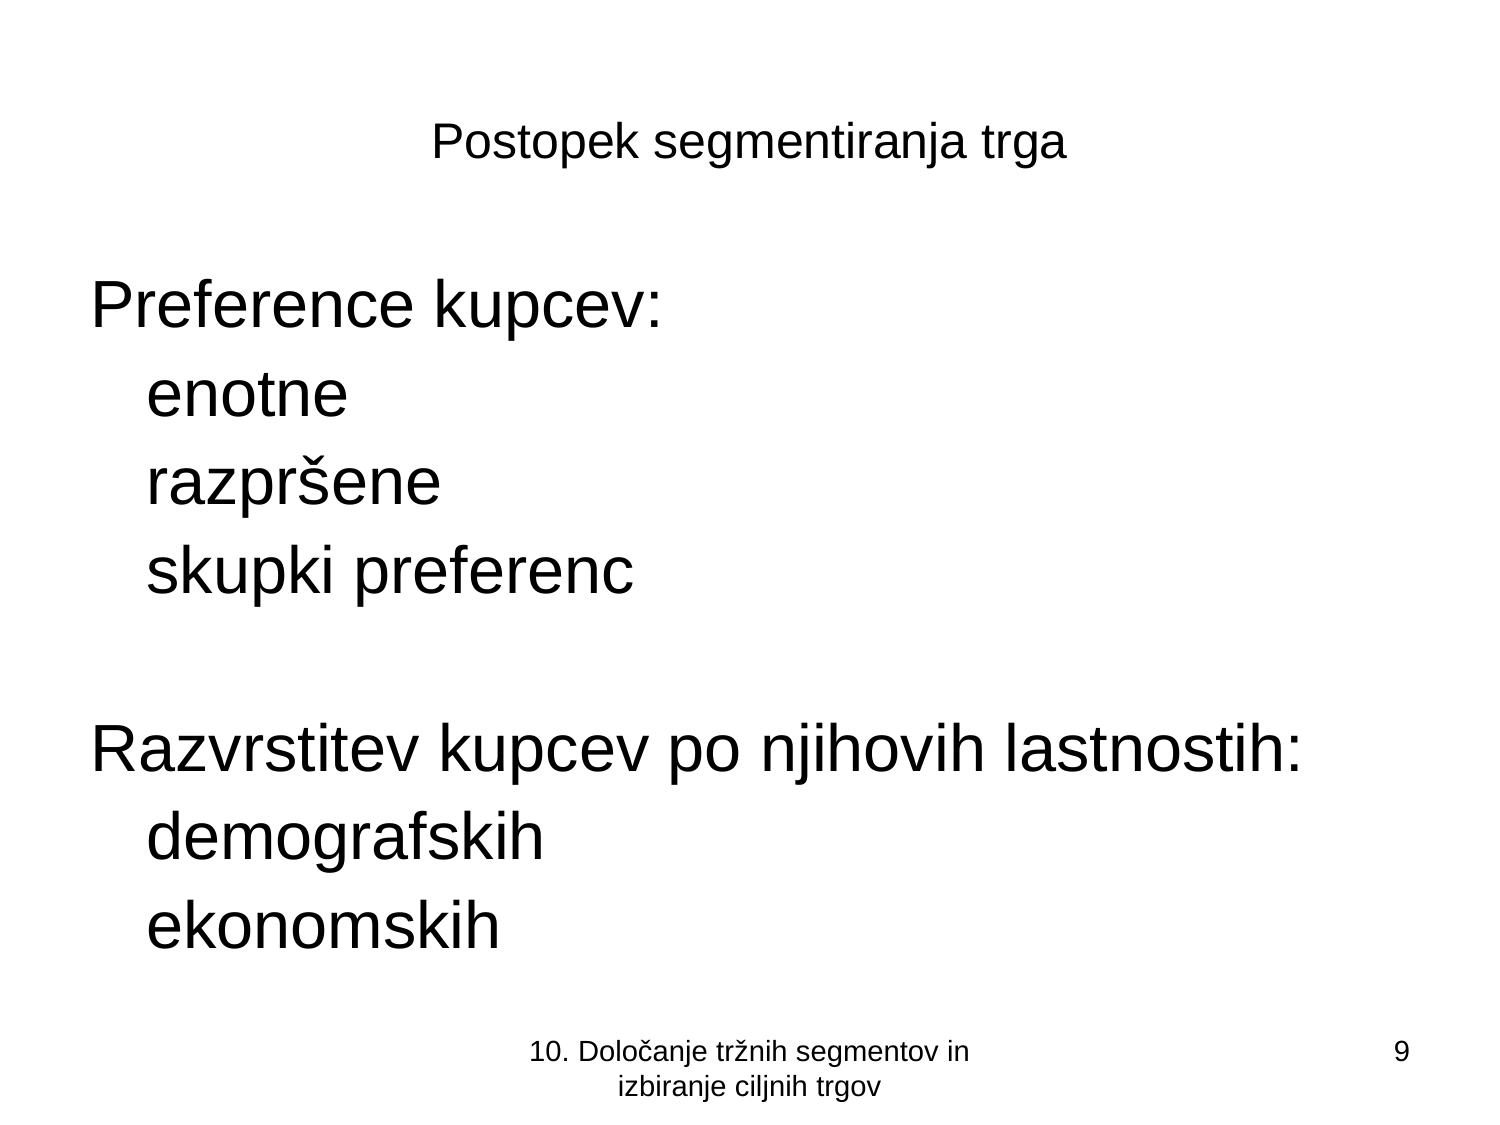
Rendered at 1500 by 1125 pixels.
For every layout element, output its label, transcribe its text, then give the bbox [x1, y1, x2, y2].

text_box 10. Določanje tržnih segmentov in izbiranje ciljnih trgov [512, 1024, 988, 1103]
list Preference kupcev: enotne razpršene skupki preferenc Razvrstitev kupcev po njihovih lastnostih: demografskih ekonomskih [75, 262, 1426, 1006]
text_box <number> [1074, 1024, 1426, 1103]
title Postopek segmentiranja trga [75, 45, 1426, 233]
